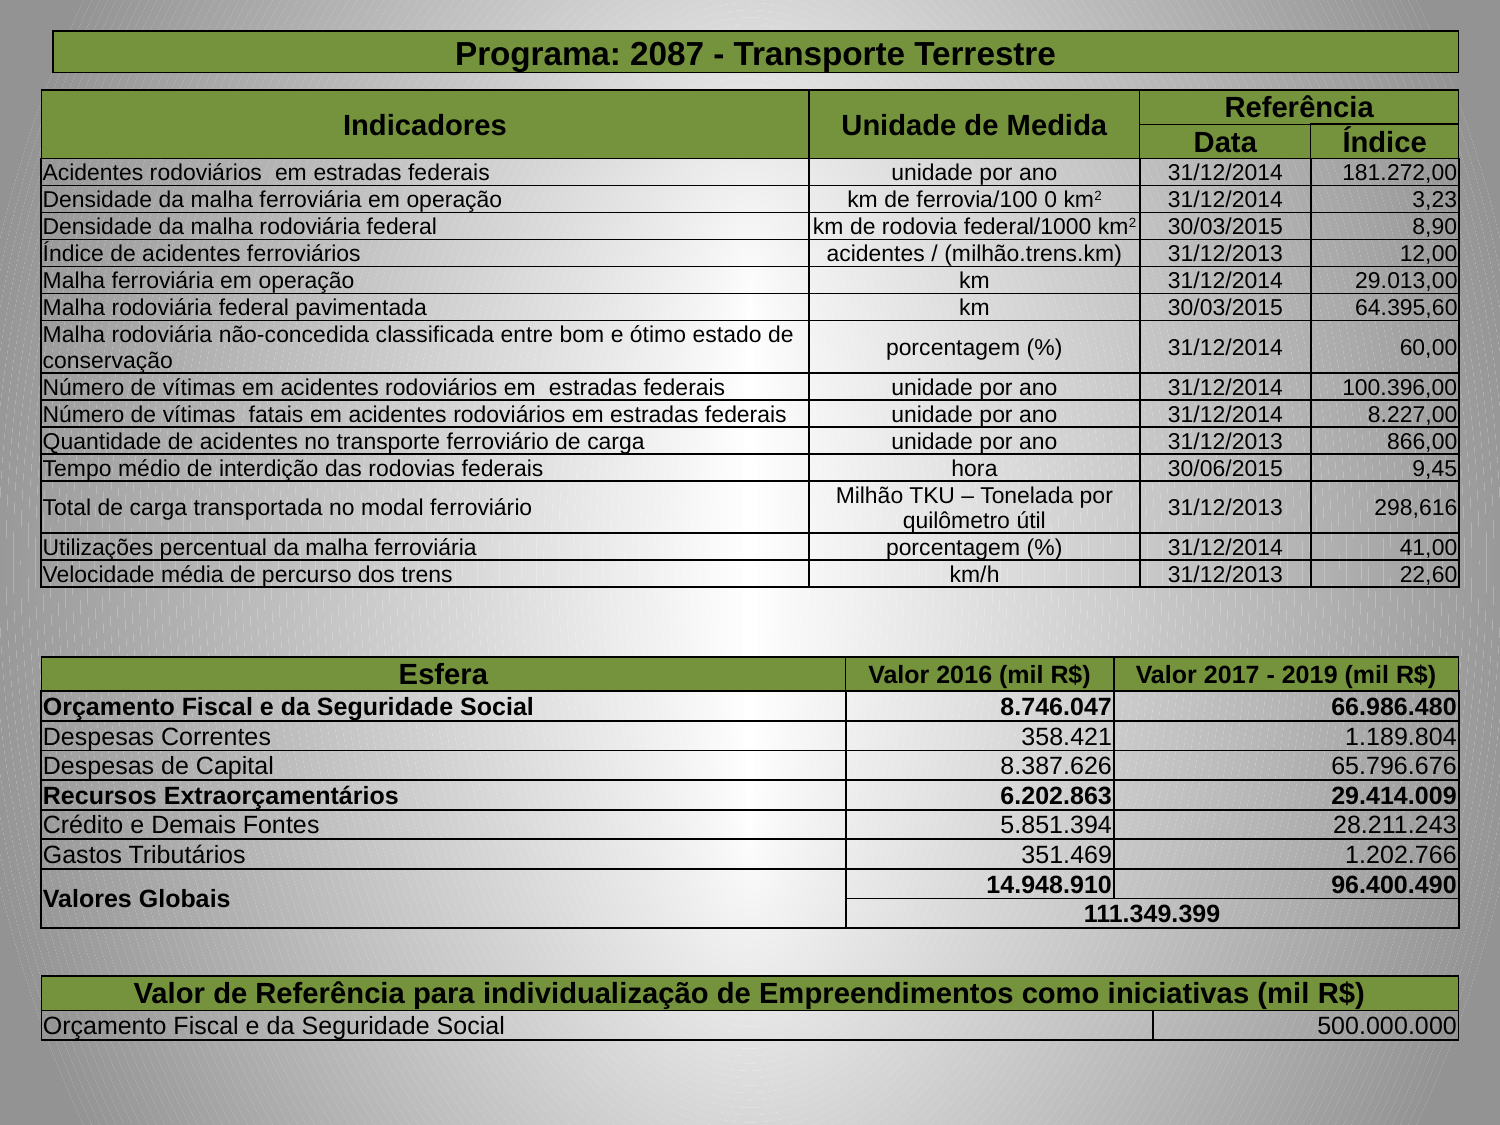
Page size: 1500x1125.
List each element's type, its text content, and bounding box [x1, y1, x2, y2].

table_cell Malha rodoviária federal pavimentada [42, 294, 808, 320]
table_cell 31/12/2013 [1141, 561, 1310, 586]
table_cell km de rodovia federal/1000 km2 [810, 213, 1139, 239]
table_cell unidade por ano [810, 401, 1139, 426]
table_cell 351.469 [847, 840, 1113, 868]
table_cell 22,60 [1312, 561, 1458, 586]
table_cell 3,23 [1312, 186, 1458, 212]
table_cell 8.227,00 [1312, 401, 1458, 426]
table_header Esfera [42, 658, 845, 690]
table_cell Número de vítimas em acidentes rodoviários em estradas federais [42, 374, 808, 399]
table_cell Quantidade de acidentes no transporte ferroviário de carga [42, 428, 808, 453]
table_cell 30/03/2015 [1141, 294, 1310, 320]
table_cell 358.421 [847, 722, 1113, 750]
table_cell Orçamento Fiscal e da Seguridade Social [42, 1011, 1152, 1039]
table_cell Recursos Extraorçamentários [42, 781, 845, 809]
table_cell 181.272,00 [1312, 159, 1458, 185]
table_cell 31/12/2014 [1141, 267, 1310, 293]
table_cell 866,00 [1312, 428, 1458, 453]
table_cell 298,616 [1312, 482, 1458, 532]
table_cell 31/12/2014 [1141, 534, 1310, 559]
table_cell 31/12/2013 [1141, 482, 1310, 532]
table_cell Data [1140, 125, 1310, 158]
table_cell acidentes / (milhão.trens.km) [810, 240, 1139, 266]
table_header Indicadores [42, 91, 808, 158]
table_cell Tempo médio de interdição das rodovias federais [42, 455, 808, 480]
table_cell porcentagem (%) [810, 534, 1139, 559]
table_cell Número de vítimas fatais em acidentes rodoviários em estradas federais [42, 401, 808, 426]
table_cell Gastos Tributários [42, 840, 845, 868]
table_cell Índice [1311, 125, 1458, 158]
table_cell porcentagem (%) [810, 321, 1139, 372]
table_cell 96.400.490 [1115, 870, 1458, 898]
table_cell km [810, 267, 1139, 293]
table_cell hora [810, 455, 1139, 480]
table_cell Utilizações percentual da malha ferroviária [42, 534, 808, 559]
table_header Valor 2016 (mil R$) [846, 658, 1113, 690]
table_cell 500.000.000 [1154, 1011, 1458, 1039]
table_cell 29.414.009 [1115, 781, 1458, 809]
table_header Referência [1140, 91, 1458, 124]
table_cell Orçamento Fiscal e da Seguridade Social [42, 692, 845, 720]
table_cell Milhão TKU – Tonelada por quilômetro útil [810, 482, 1139, 532]
table_cell 60,00 [1312, 321, 1458, 372]
table_cell 64.395,60 [1312, 294, 1458, 320]
table_cell 100.396,00 [1312, 374, 1458, 399]
table_cell unidade por ano [810, 428, 1139, 453]
table_cell 31/12/2014 [1141, 186, 1310, 212]
table_cell 6.202.863 [847, 781, 1113, 809]
table_cell 28.211.243 [1115, 811, 1458, 838]
table_cell Acidentes rodoviários em estradas federais [42, 159, 808, 185]
table_header Valor 2017 - 2019 (mil R$) [1115, 658, 1458, 690]
table_cell Despesas Correntes [42, 722, 845, 750]
table_cell 8.746.047 [847, 692, 1113, 720]
table_cell 30/03/2015 [1141, 213, 1310, 239]
table_cell 9,45 [1312, 455, 1458, 480]
table_header Programa: 2087 - Transporte Terrestre [54, 32, 1458, 72]
table_cell 8,90 [1312, 213, 1458, 239]
table_header Unidade de Medida [810, 91, 1139, 158]
table_cell Malha rodoviária não-concedida classificada entre bom e ótimo estado de conservação [42, 321, 808, 372]
table_cell Malha ferroviária em operação [42, 267, 808, 293]
table_cell 5.851.394 [847, 811, 1113, 838]
table_cell Velocidade média de percurso dos trens [42, 561, 808, 586]
table_cell Índice de acidentes ferroviários [42, 240, 808, 266]
table_cell Densidade da malha rodoviária federal [42, 213, 808, 239]
table_cell Despesas de Capital [42, 751, 845, 779]
table_cell 14.948.910 [847, 870, 1113, 898]
table_cell Densidade da malha ferroviária em operação [42, 186, 808, 212]
table_cell 65.796.676 [1115, 751, 1458, 779]
table_cell 31/12/2014 [1141, 374, 1310, 399]
table_cell km de ferrovia/100 0 km2 [810, 186, 1139, 212]
table_header Valor de Referência para individualização de Empreendimentos como iniciativas (mil R$) [42, 977, 1458, 1010]
table_cell 31/12/2013 [1141, 428, 1310, 453]
table_cell Total de carga transportada no modal ferroviário [42, 482, 808, 532]
table_cell 31/12/2014 [1141, 321, 1310, 372]
table_cell 66.986.480 [1115, 692, 1458, 720]
table_cell 30/06/2015 [1141, 455, 1310, 480]
table_cell 29.013,00 [1312, 267, 1458, 293]
table_cell 111.349.399 [847, 899, 1458, 927]
table_cell 12,00 [1312, 240, 1458, 266]
table_cell km [810, 294, 1139, 320]
table_cell 31/12/2013 [1141, 240, 1310, 266]
table_cell unidade por ano [810, 374, 1139, 399]
table_cell 1.202.766 [1115, 840, 1458, 868]
table_cell km/h [810, 561, 1139, 586]
table_cell 1.189.804 [1115, 722, 1458, 750]
table_cell 8.387.626 [847, 751, 1113, 779]
table_cell Crédito e Demais Fontes [42, 811, 845, 838]
table_cell 41,00 [1312, 534, 1458, 559]
table_cell 31/12/2014 [1141, 159, 1310, 185]
table_cell 31/12/2014 [1141, 401, 1310, 426]
table_cell unidade por ano [810, 159, 1139, 185]
table_cell Valores Globais [42, 870, 845, 927]
